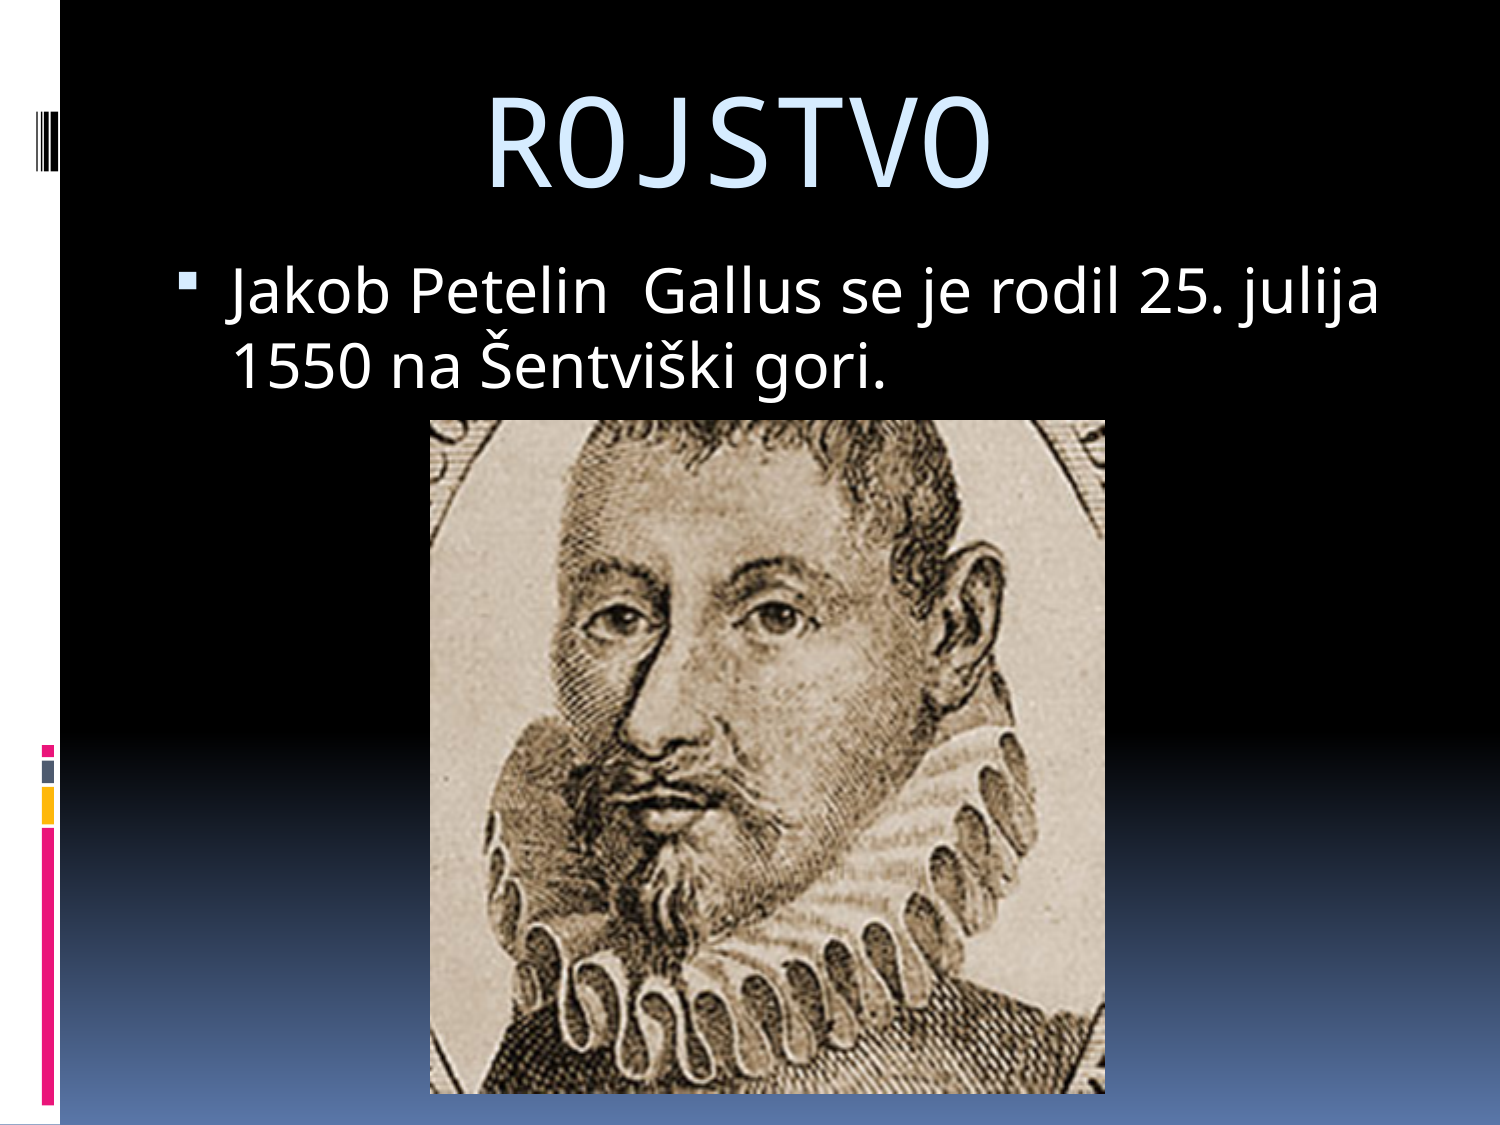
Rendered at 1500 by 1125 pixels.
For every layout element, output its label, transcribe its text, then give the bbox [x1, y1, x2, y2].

title ROJSTVO [466, 54, 1034, 205]
picture [430, 420, 1105, 1094]
list Jakob Petelin Gallus se je rodil 25. julija 1550 na Šentviški gori. [147, 243, 1423, 994]
